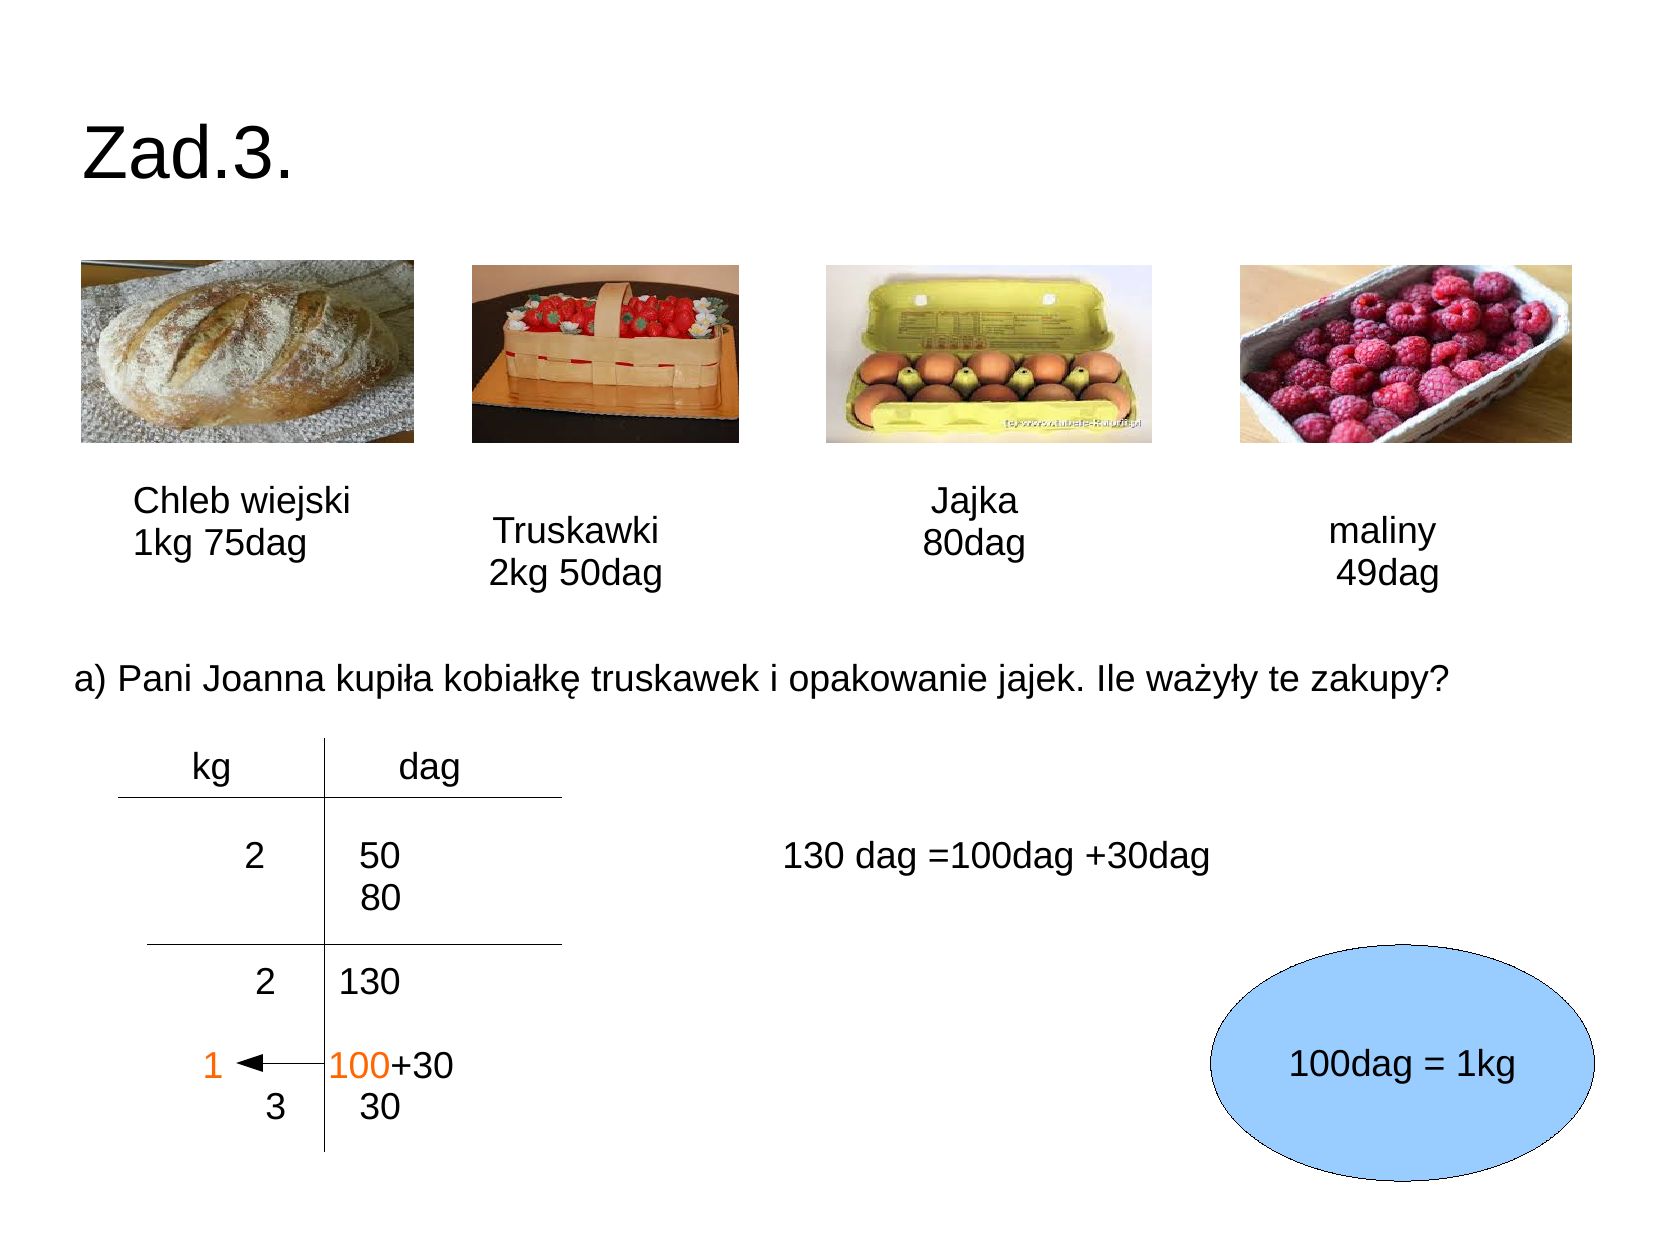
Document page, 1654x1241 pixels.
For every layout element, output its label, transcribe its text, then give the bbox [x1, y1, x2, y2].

text_box Truskawki 2kg 50dag [442, 501, 709, 601]
picture [1240, 265, 1572, 443]
text_box 130 dag =100dag +30dag [767, 826, 1359, 926]
text_box dag [383, 738, 502, 796]
text_box maliny 49dag [1240, 501, 1536, 601]
picture [826, 265, 1152, 443]
picture [81, 260, 414, 443]
text_box Chleb wiejski 1kg 75dag [118, 472, 414, 572]
text_box kg [177, 738, 296, 796]
text_box Jajka 80dag [856, 472, 1093, 572]
text_box 100dag = 1kg [1210, 944, 1595, 1182]
text_box a) Pani Joanna kupiła kobiałkę truskawek i opakowanie jajek. Ile ważyły te zakupy? [59, 649, 1625, 1043]
title Zad.3. [82, 49, 1571, 257]
picture [472, 265, 739, 443]
text_box 2 50 80 2 130 1 100+30 3 30 [177, 826, 473, 1221]
